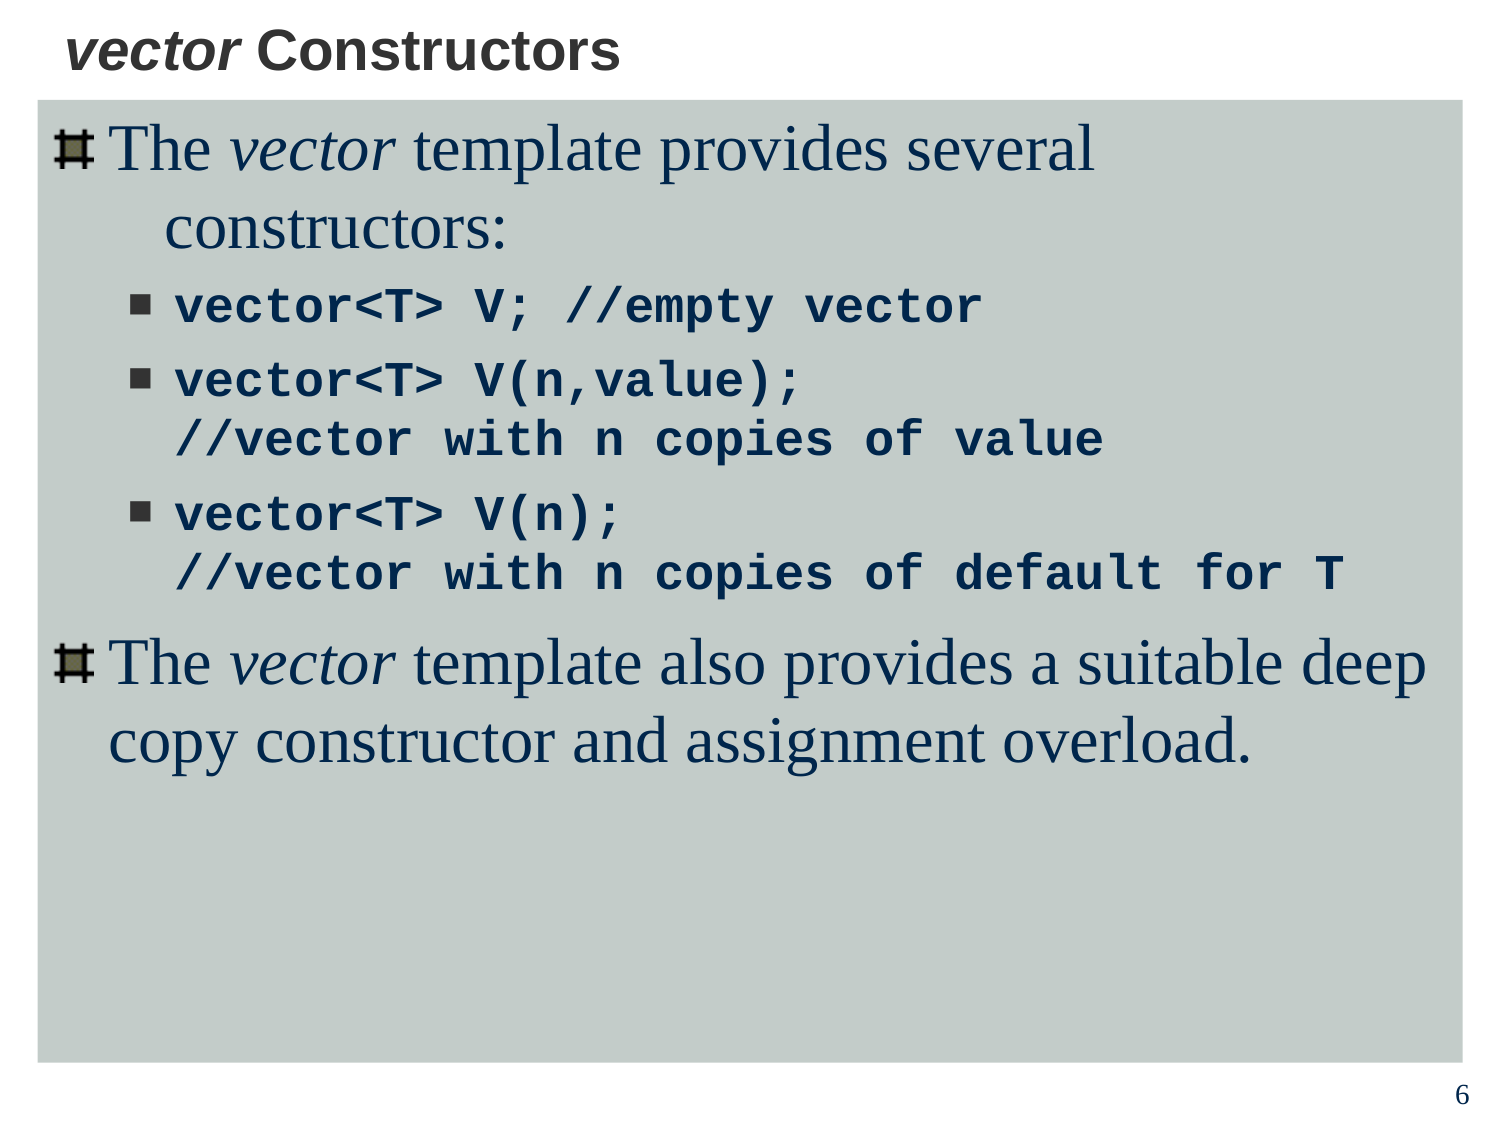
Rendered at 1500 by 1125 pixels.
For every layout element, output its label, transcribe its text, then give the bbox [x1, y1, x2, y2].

title vector Constructors [50, 0, 1450, 91]
list The vector template provides several constructors: vector<T> V; //empty vector vector<T> V(n,value); //vector with n copies of value vector<T> V(n); //vector with n copies of default for T The vector template also provides a suitable deep copy constructor and assignment overload. [37, 99, 1463, 1063]
